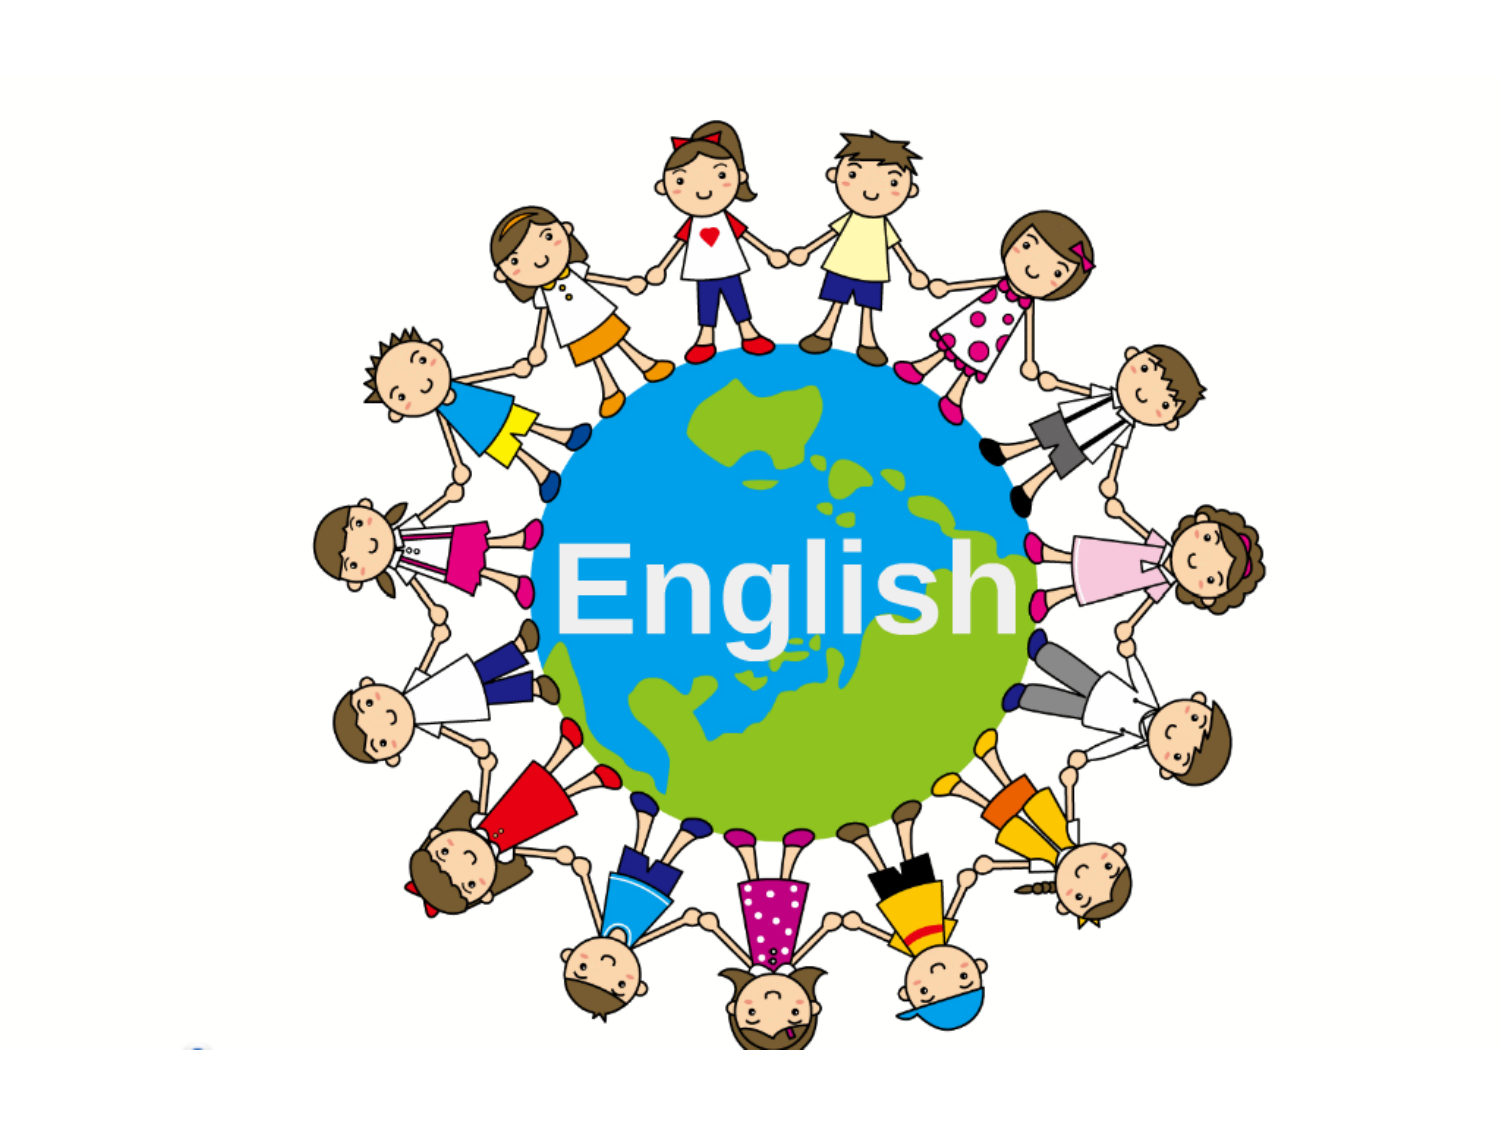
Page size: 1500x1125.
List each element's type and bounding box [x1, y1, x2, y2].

picture [0, 75, 1500, 1050]
